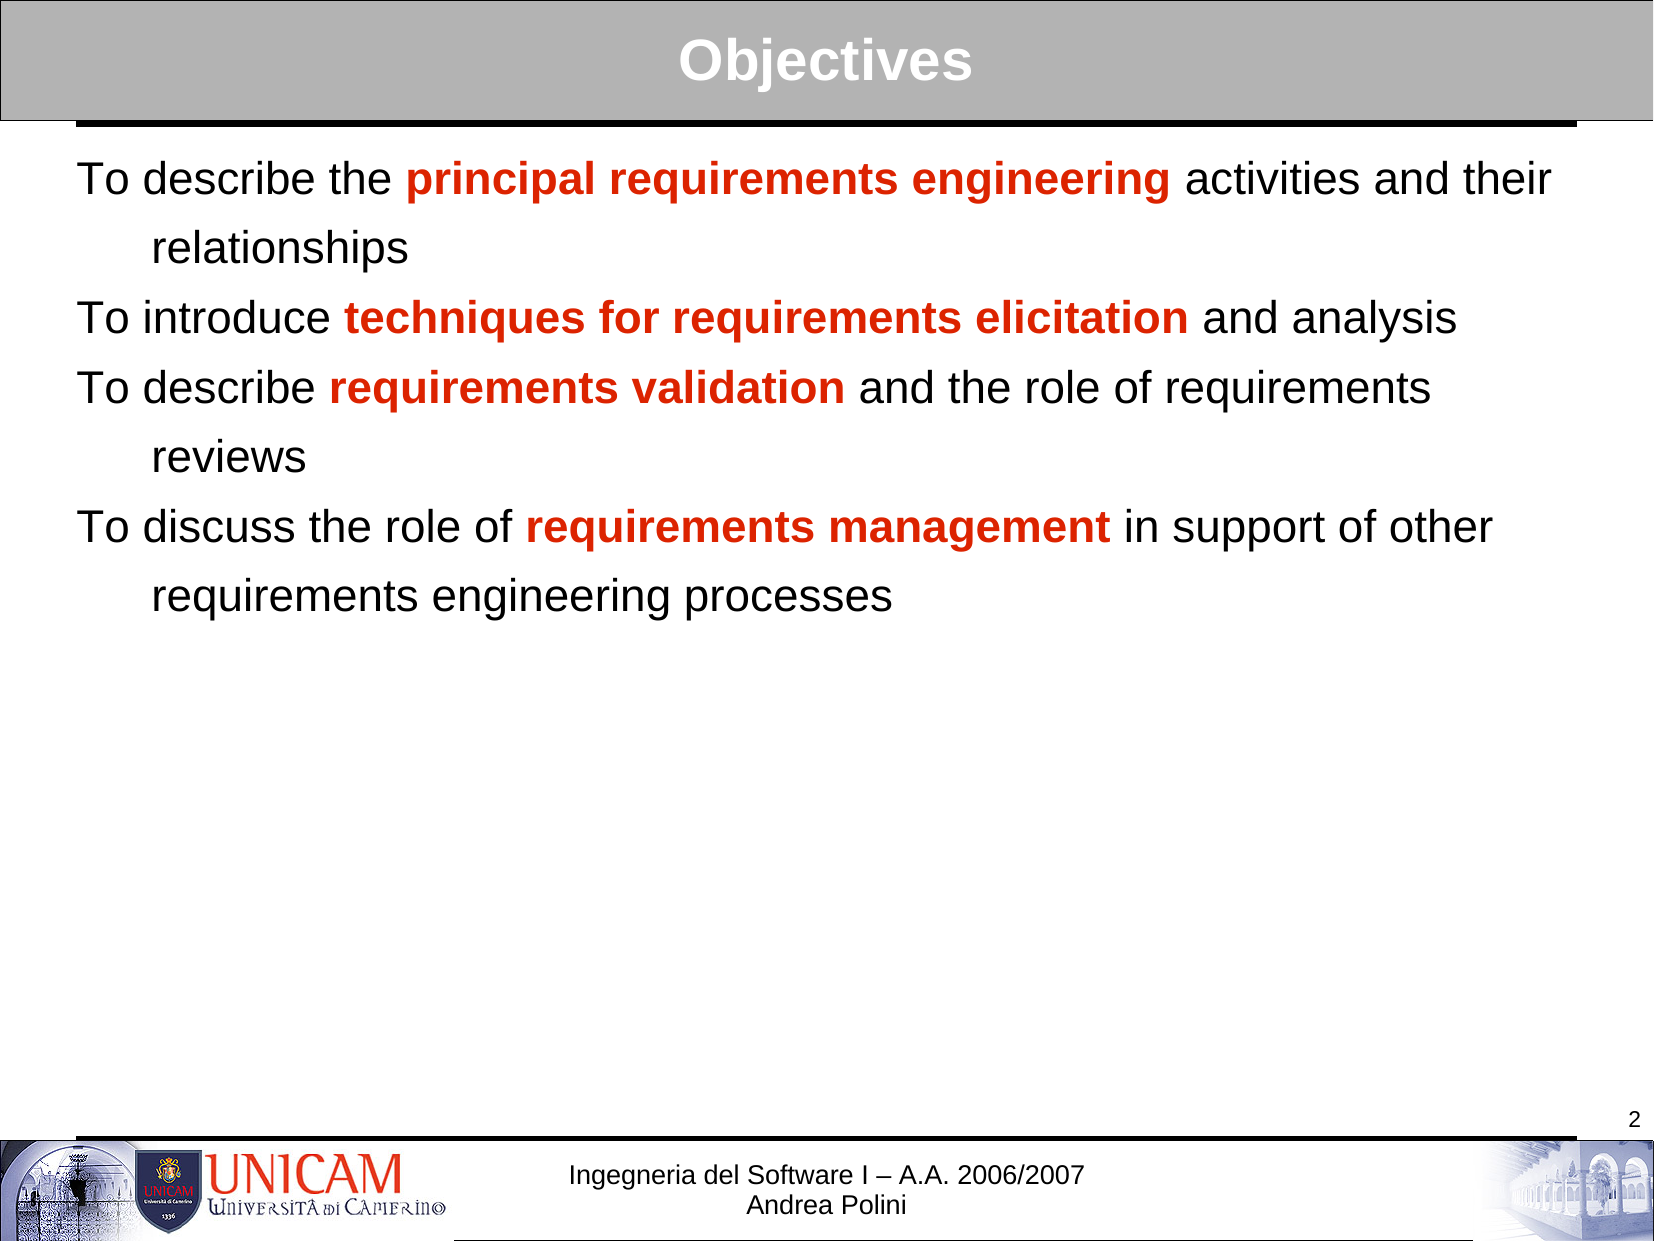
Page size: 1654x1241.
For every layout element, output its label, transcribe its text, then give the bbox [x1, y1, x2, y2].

picture [1473, 1141, 1654, 1241]
title Objectives [0, 0, 1653, 121]
picture [0, 1141, 454, 1241]
list To describe the principal requirements engineering activities and their relationships To introduce techniques for requirements elicitation and analysis To describe requirements validation and the role of requirements reviews To discuss the role of requirements management in support of other requirements engineering processes [76, 152, 1577, 762]
